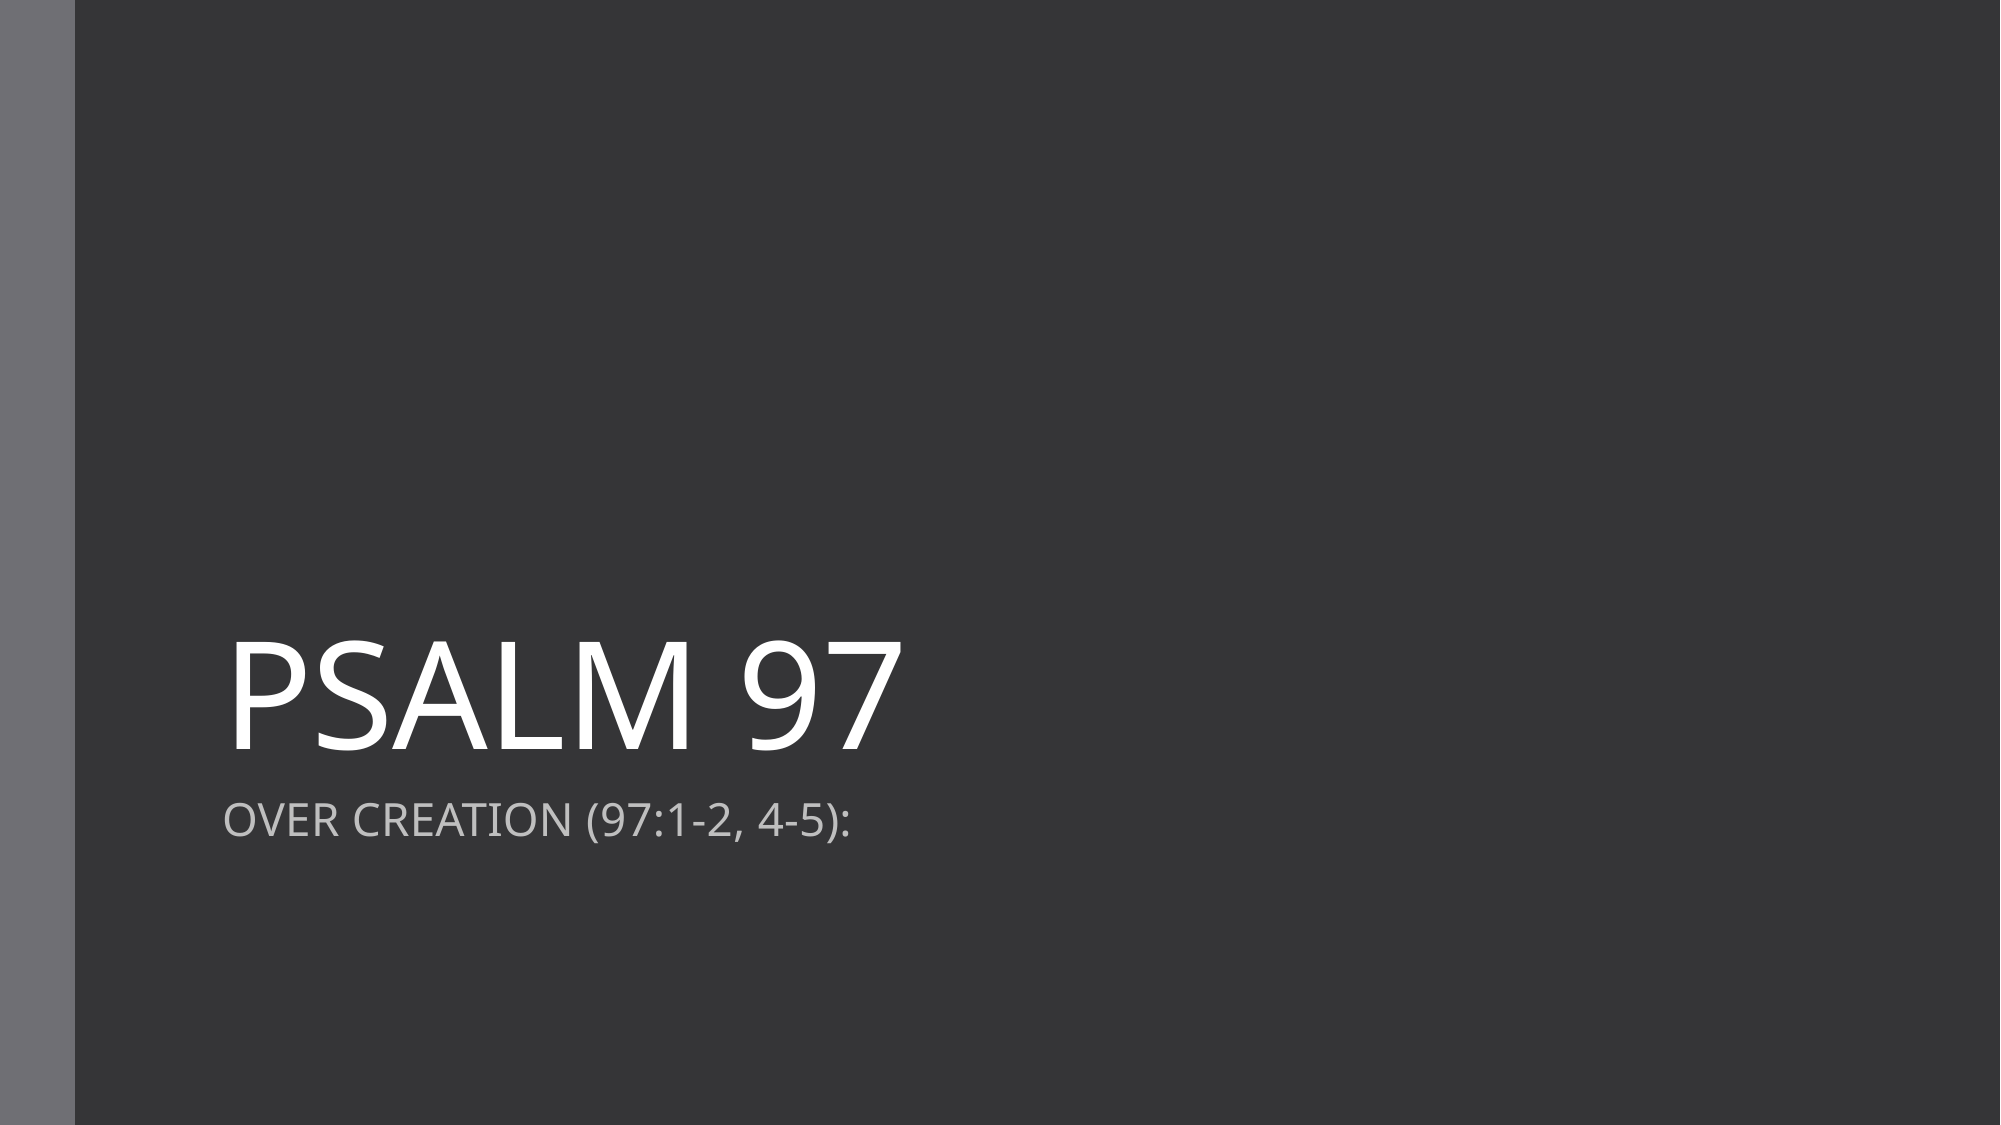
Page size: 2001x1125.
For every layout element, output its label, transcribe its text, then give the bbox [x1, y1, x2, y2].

title PSALM 97 [206, 124, 1752, 787]
subtitle OVER CREATION (97:1-2, 4-5): [206, 787, 1752, 1066]
